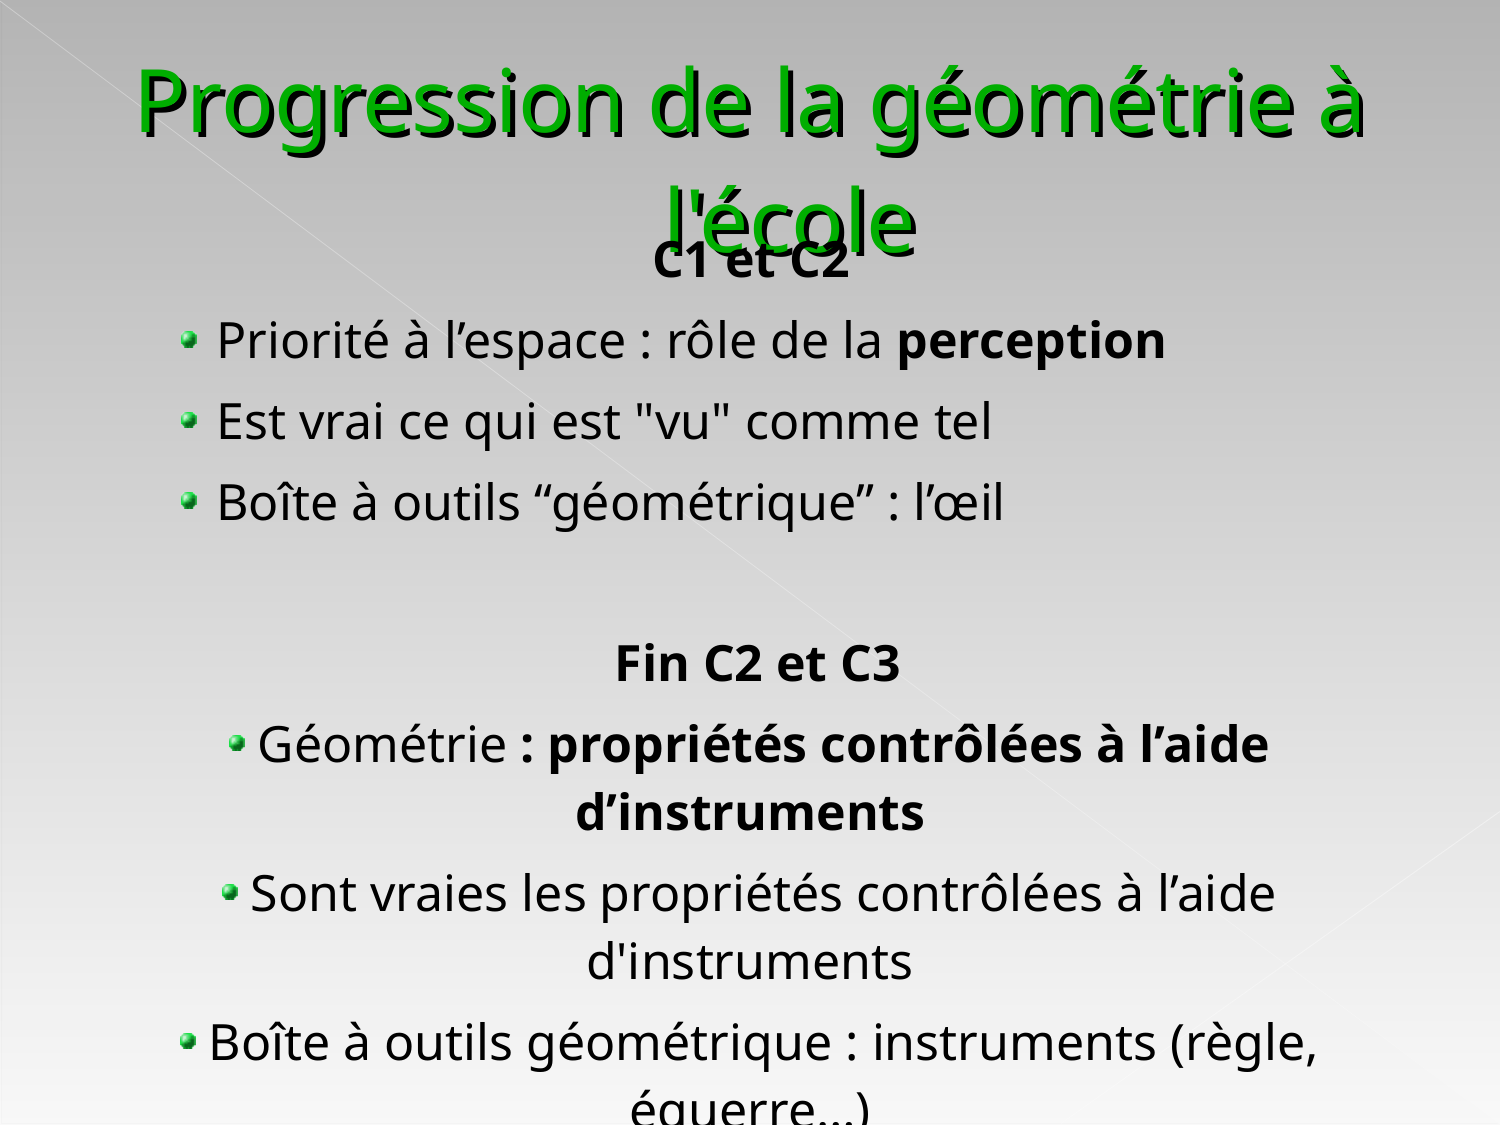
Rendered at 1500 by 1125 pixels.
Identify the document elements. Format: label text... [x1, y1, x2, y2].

title Progression de la géométrie à l'école [75, 51, 1426, 267]
subtitle C1 et C2 Priorité à l’espace : rôle de la perception Est vrai ce qui est "vu" comme tel Boîte à outils “géométrique” : l’œil Fin C2 et C3 Géométrie : propriétés contrôlées à l’aide d’instruments Sont vraies les propriétés contrôlées à l’aide d'instruments Boîte à outils géométrique : instruments (règle, équerre…) [75, 308, 1426, 1059]
